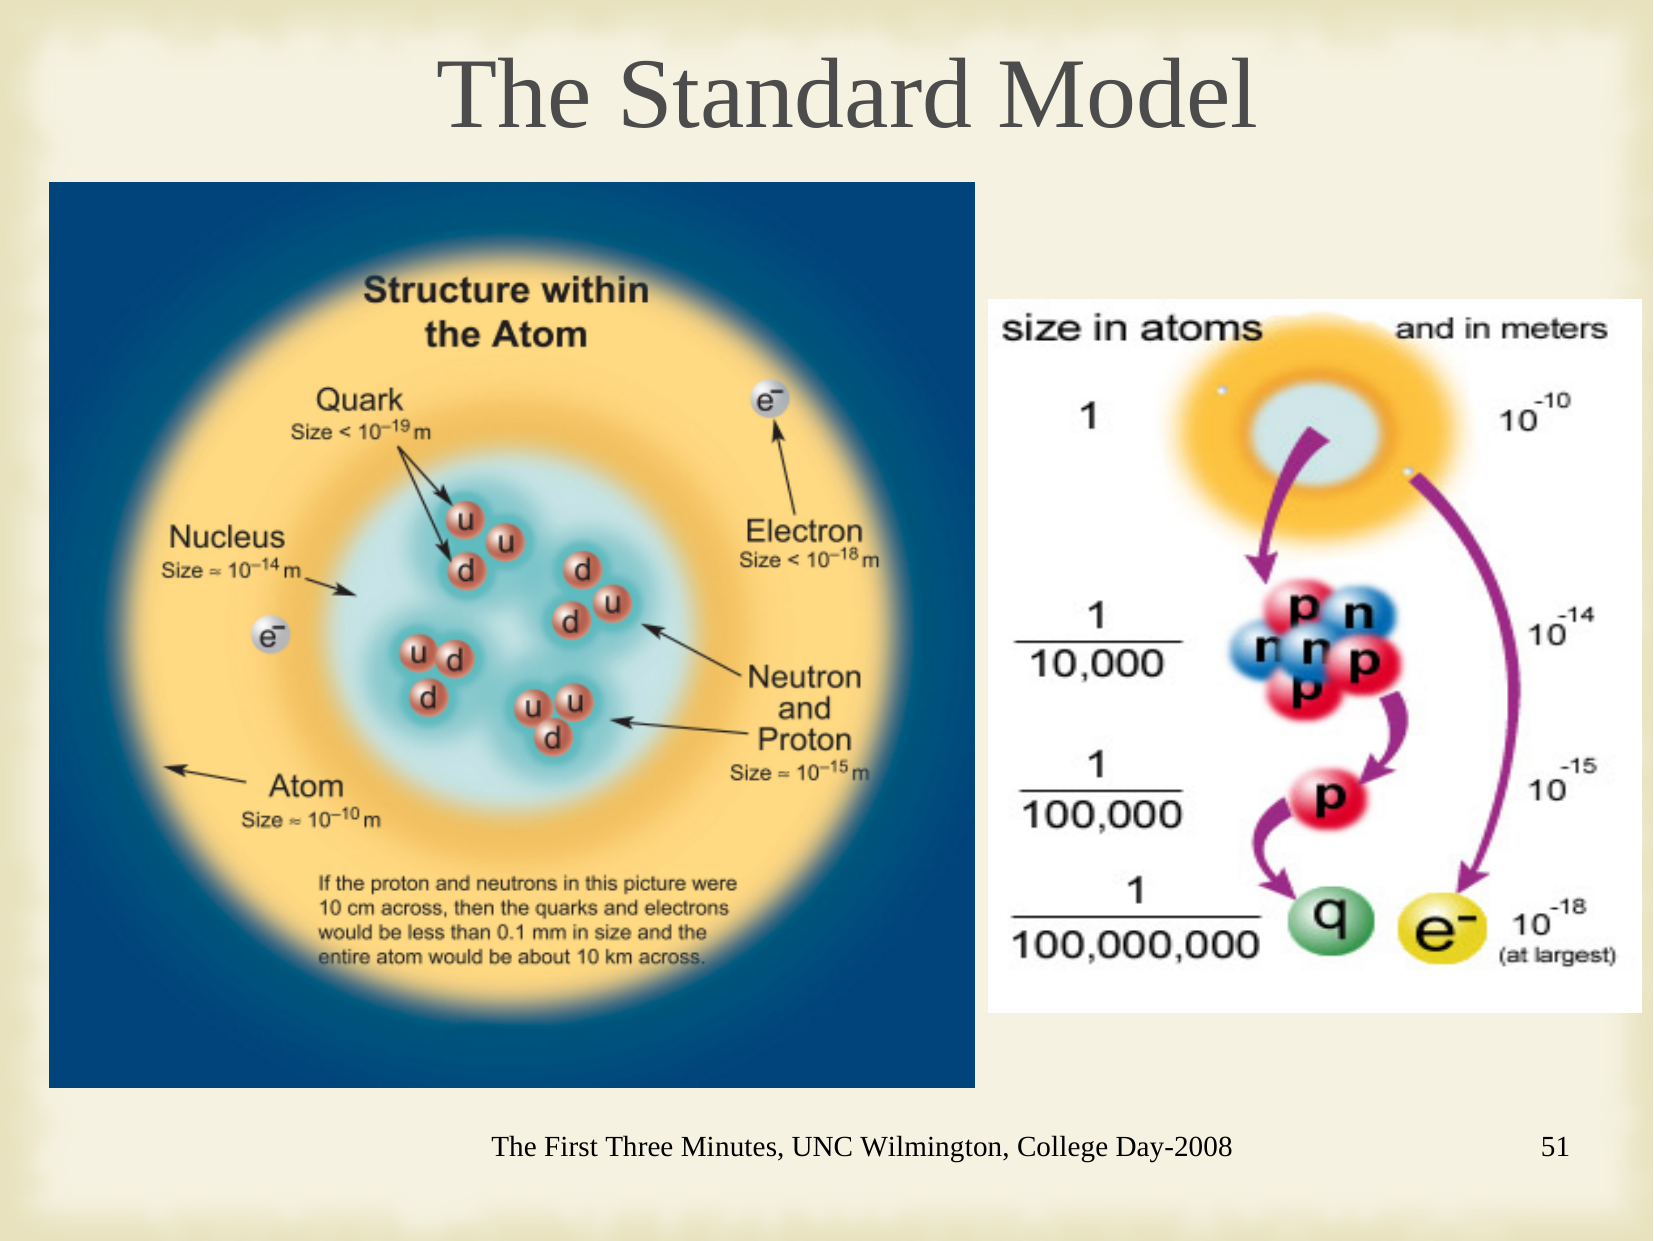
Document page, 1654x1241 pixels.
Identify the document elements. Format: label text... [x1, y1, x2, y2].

title The Standard Model [343, 0, 1352, 191]
picture [0, 0, 1654, 1241]
